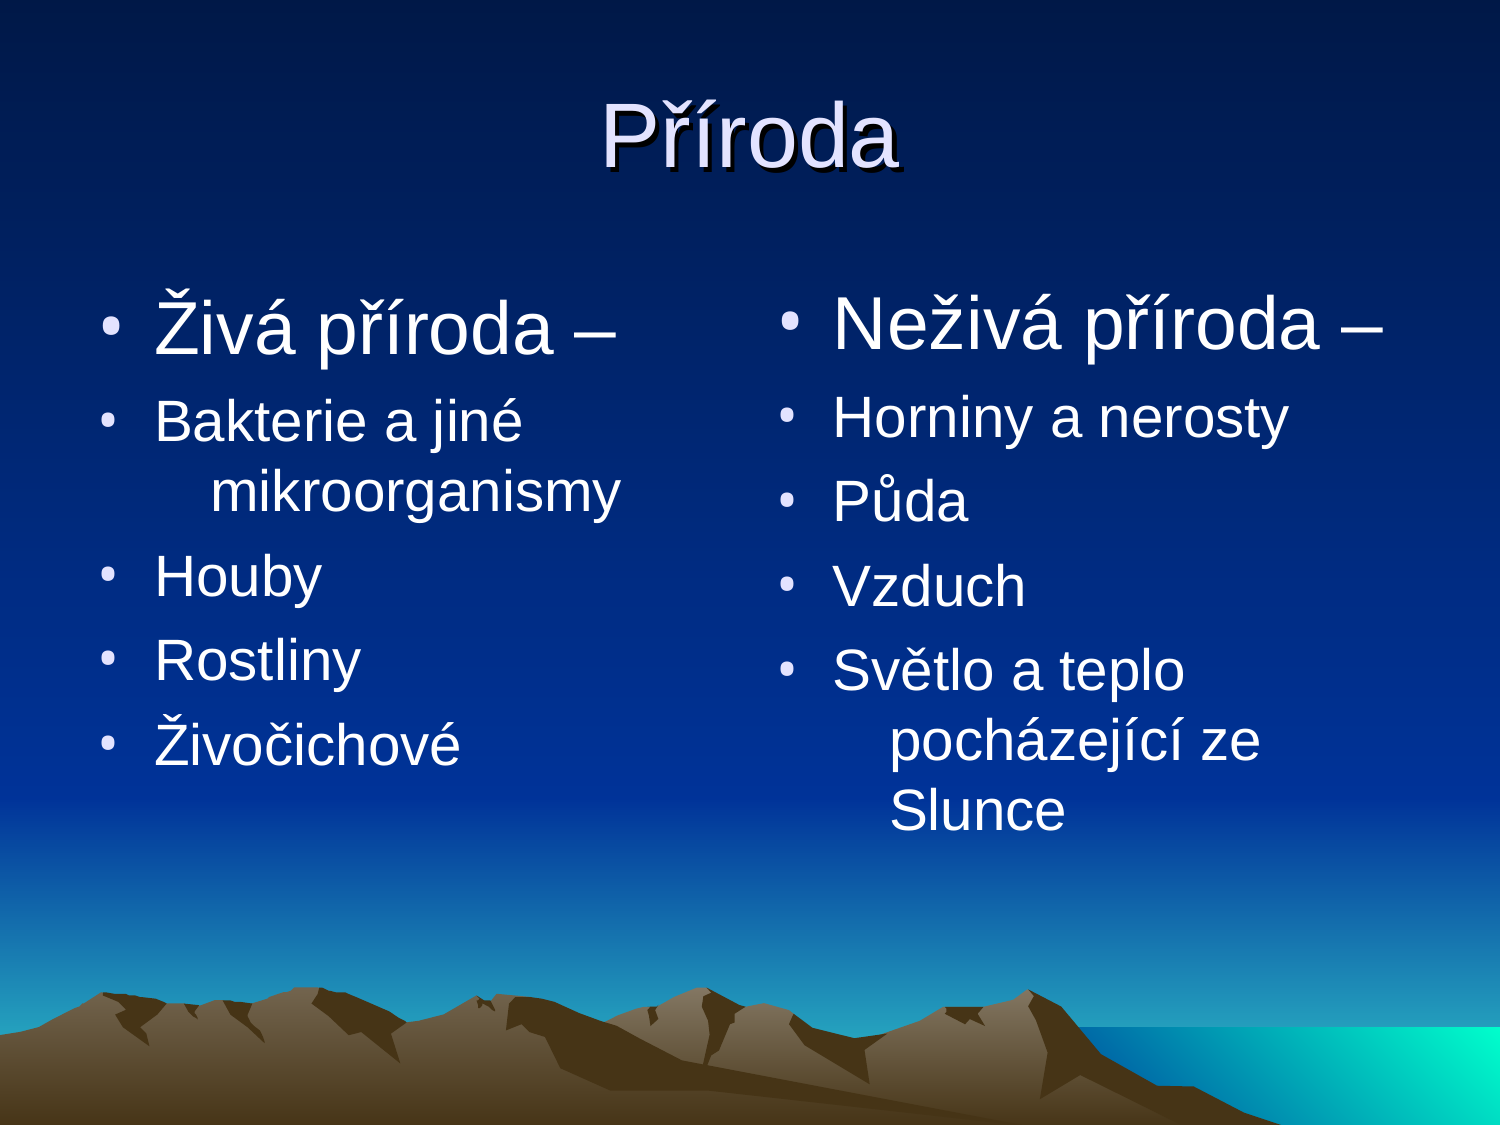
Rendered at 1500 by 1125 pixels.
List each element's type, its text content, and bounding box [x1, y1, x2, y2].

list Neživá příroda – Horniny a nerosty Půda Vzduch Světlo a teplo pocházející ze Slunce [761, 267, 1425, 1010]
title Příroda [75, 37, 1426, 225]
list Živá příroda – Bakterie a jiné mikroorganismy Houby Rostliny Živočichové [82, 271, 745, 1000]
